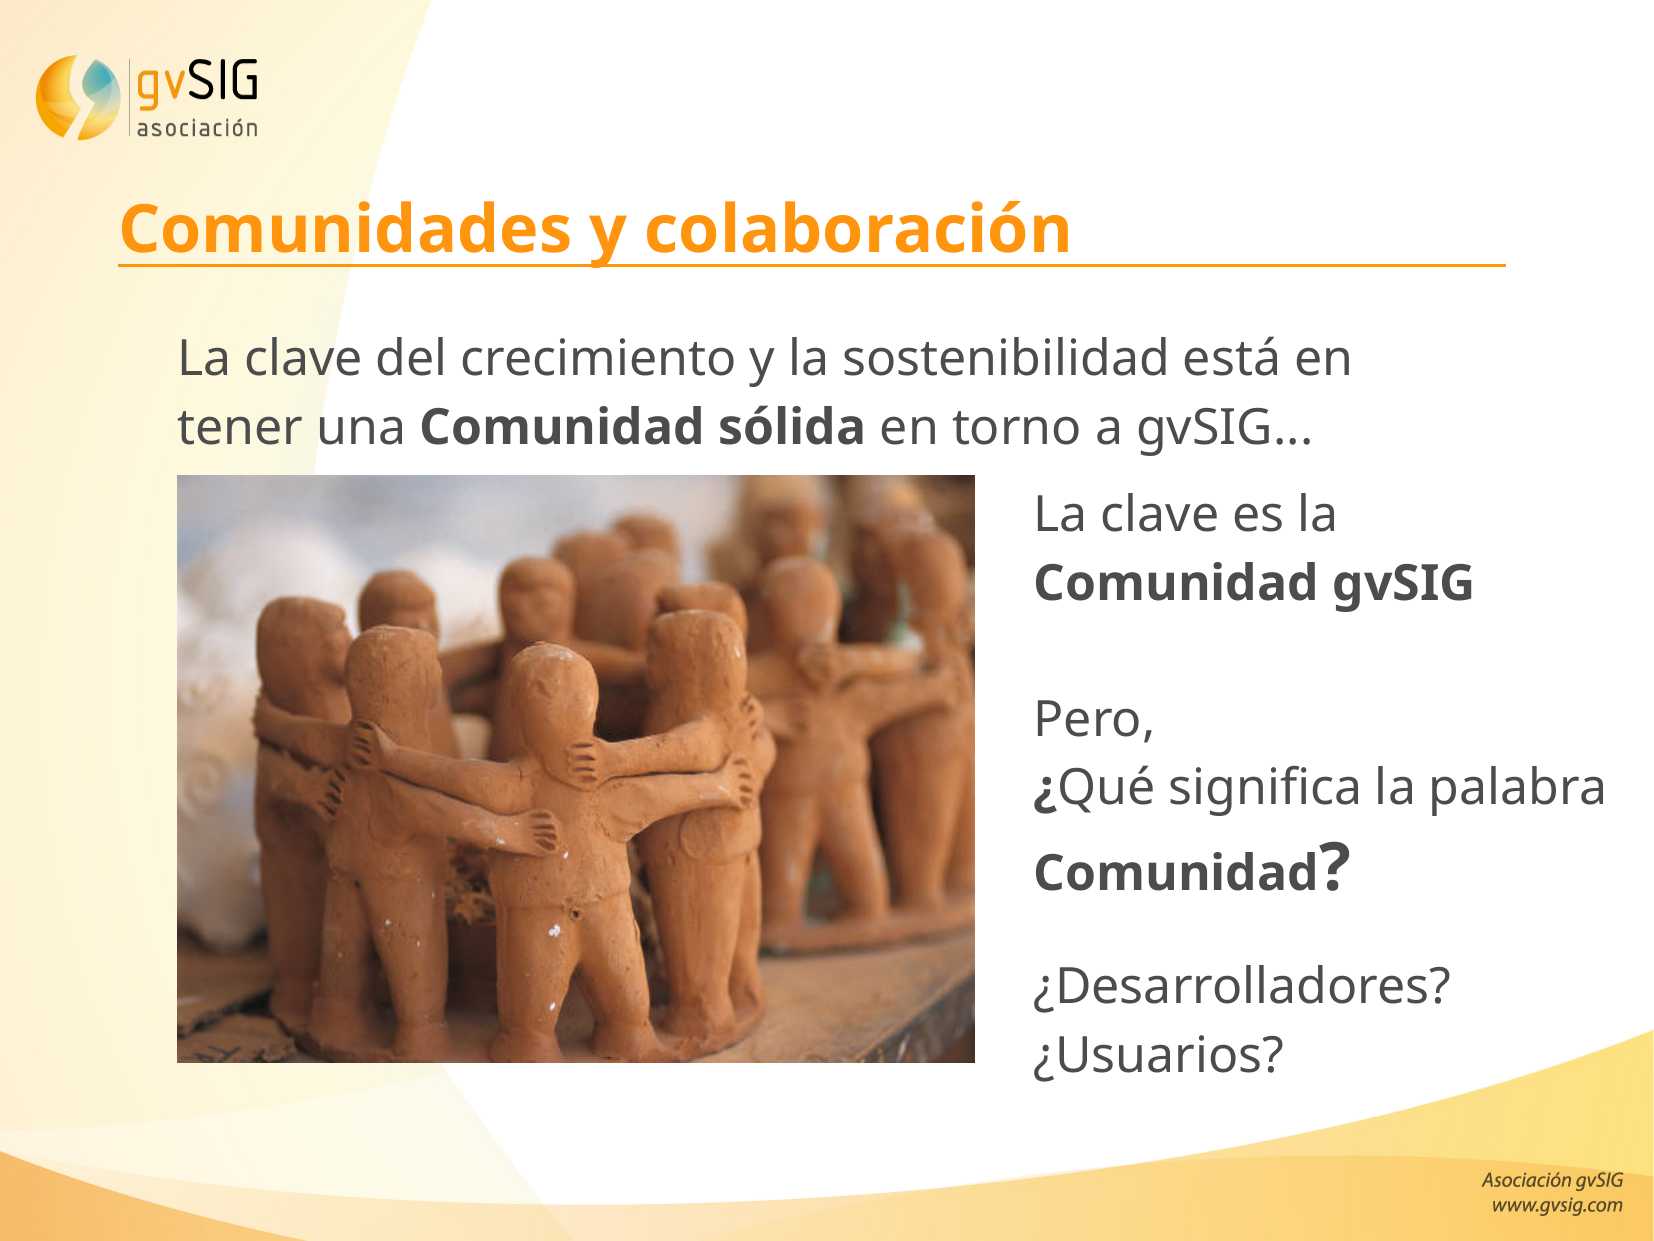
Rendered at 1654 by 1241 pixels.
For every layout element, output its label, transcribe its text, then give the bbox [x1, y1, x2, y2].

title La clave del crecimiento y la sostenibilidad está en tener una Comunidad sólida en torno a gvSIG... [177, 332, 1477, 449]
title ¿Desarrolladores? ¿Usuarios? [1033, 960, 1565, 1077]
picture [0, 0, 1654, 1241]
title La clave es la Comunidad gvSIG Pero, ¿Qué significa la palabra Comunidad? [1033, 482, 1625, 975]
title Comunidades y colaboración [118, 177, 1607, 276]
